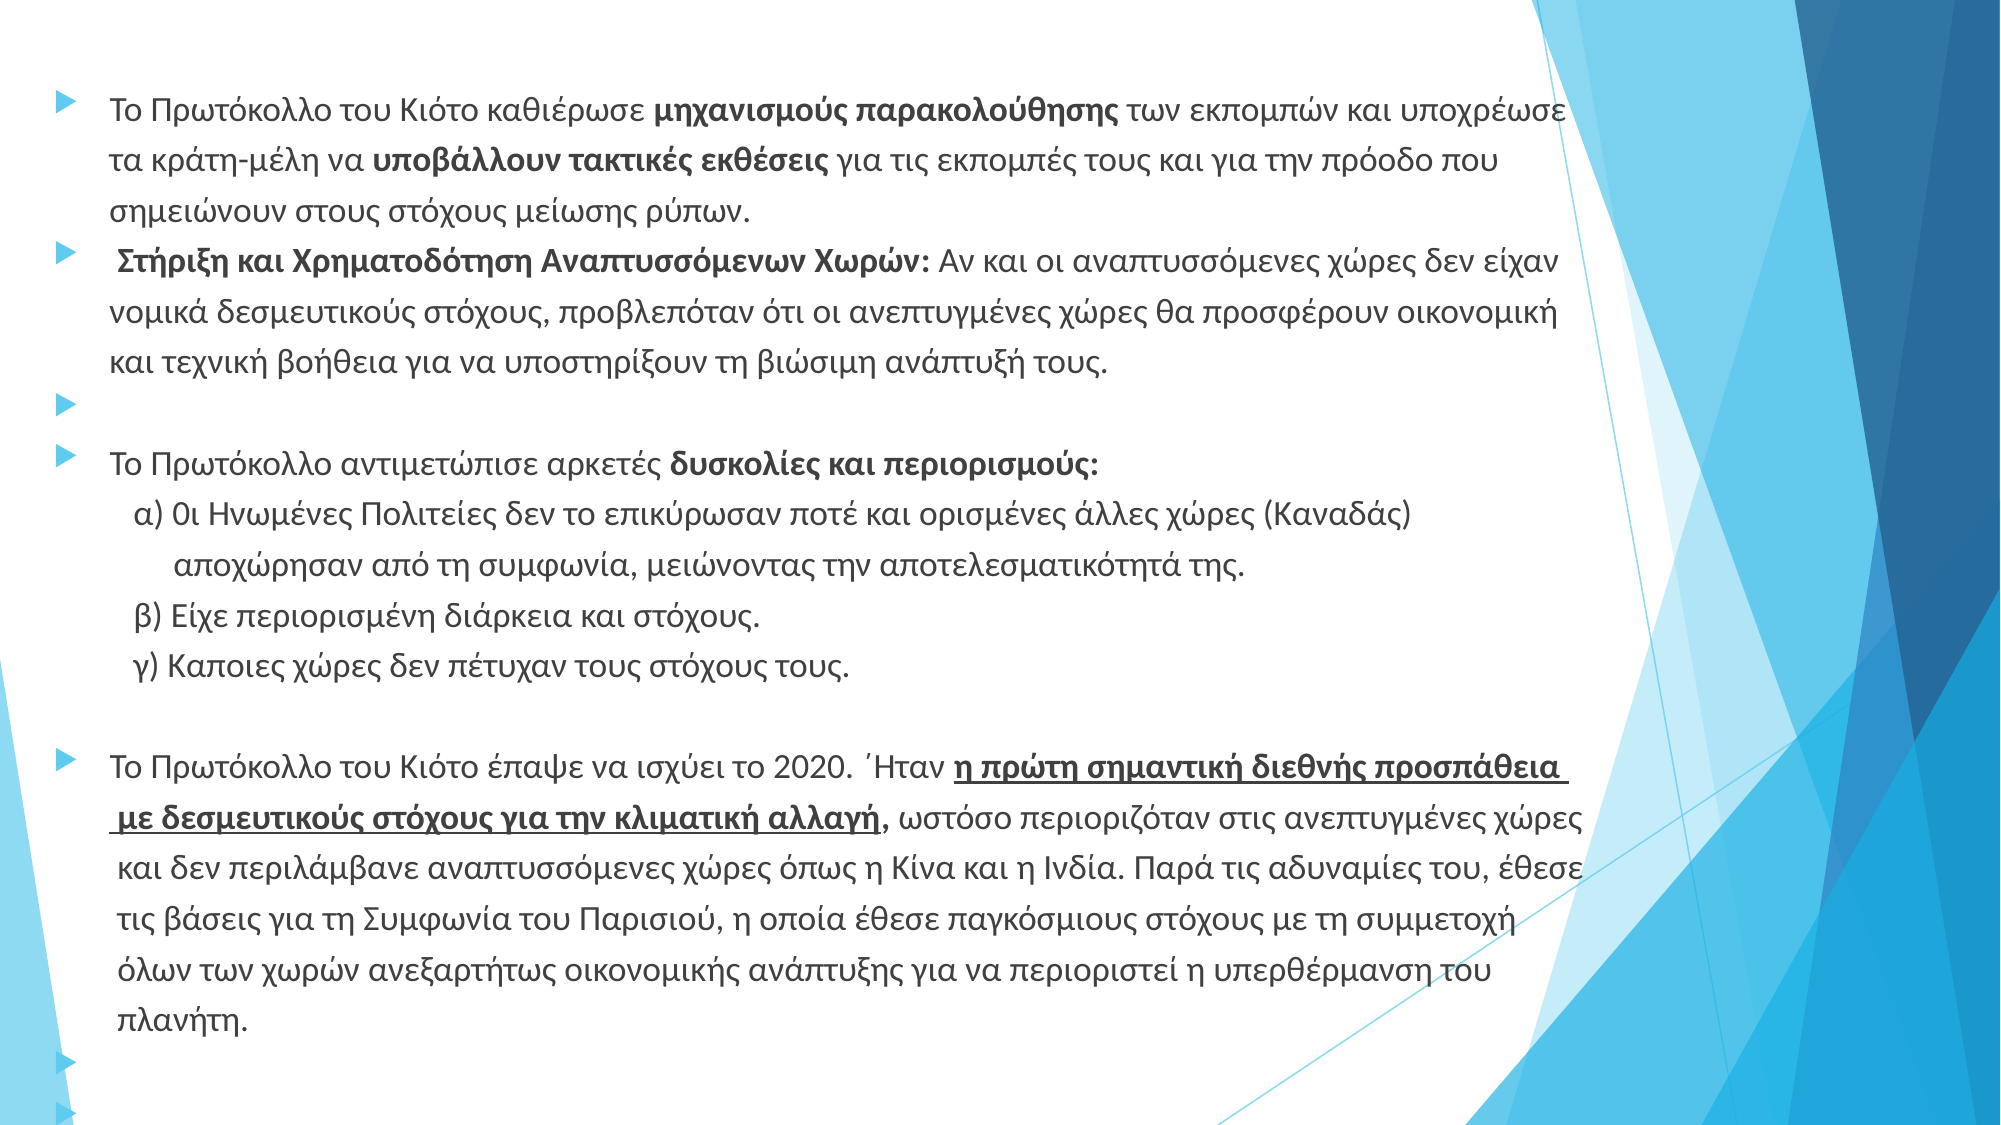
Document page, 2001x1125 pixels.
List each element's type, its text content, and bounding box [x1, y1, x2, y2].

list Το Πρωτόκολλο του Κιότο καθιέρωσε μηχανισμούς παρακολούθησης των εκπομπών και υποχρέωσε τα κράτη-μέλη να υποβάλλουν τακτικές εκθέσεις για τις εκπομπές τους και για την πρόοδο που σημειώνουν στους στόχους μείωσης ρύπων. Στήριξη και Χρηματοδότηση Αναπτυσσόμενων Χωρών: Αν και οι αναπτυσσόμενες χώρες δεν είχαν νομικά δεσμευτικούς στόχους, προβλεπόταν ότι οι ανεπτυγμένες χώρες θα προσφέρουν οικονομική και τεχνική βοήθεια για να υποστηρίξουν τη βιώσιμη ανάπτυξή τους. Το Πρωτόκολλο αντιμετώπισε αρκετές δυσκολίες και περιορισμούς: α) 0ι Ηνωμένες Πολιτείες δεν το επικύρωσαν ποτέ και ορισμένες άλλες χώρες (Καναδάς) αποχώρησαν από τη συμφωνία, μειώνοντας την αποτελεσματικότητά της. β) Είχε περιορισμένη διάρκεια και στόχους. γ) Καποιες χώρες δεν πέτυχαν τους στόχους τους. Το Πρωτόκολλο του Κιότο έπαψε να ισχύει το 2020. ΄Ηταν η πρώτη σημαντική διεθνής προσπάθεια με δεσμευτικούς στόχους για την κλιματική αλλαγή, ωστόσο περιοριζόταν στις ανεπτυγμένες χώρες και δεν περιλάμβανε αναπτυσσόμενες χώρες όπως η Κίνα και η Ινδία. Παρά τις αδυναμίες του, έθεσε τις βάσεις για τη Συμφωνία του Παρισιού, η οποία έθεσε παγκόσμιους στόχους με τη συμμετοχή όλων των χωρών ανεξαρτήτως οικονομικής ανάπτυξης για να περιοριστεί η υπερθέρμανση του πλανήτη. [38, 46, 1606, 1097]
